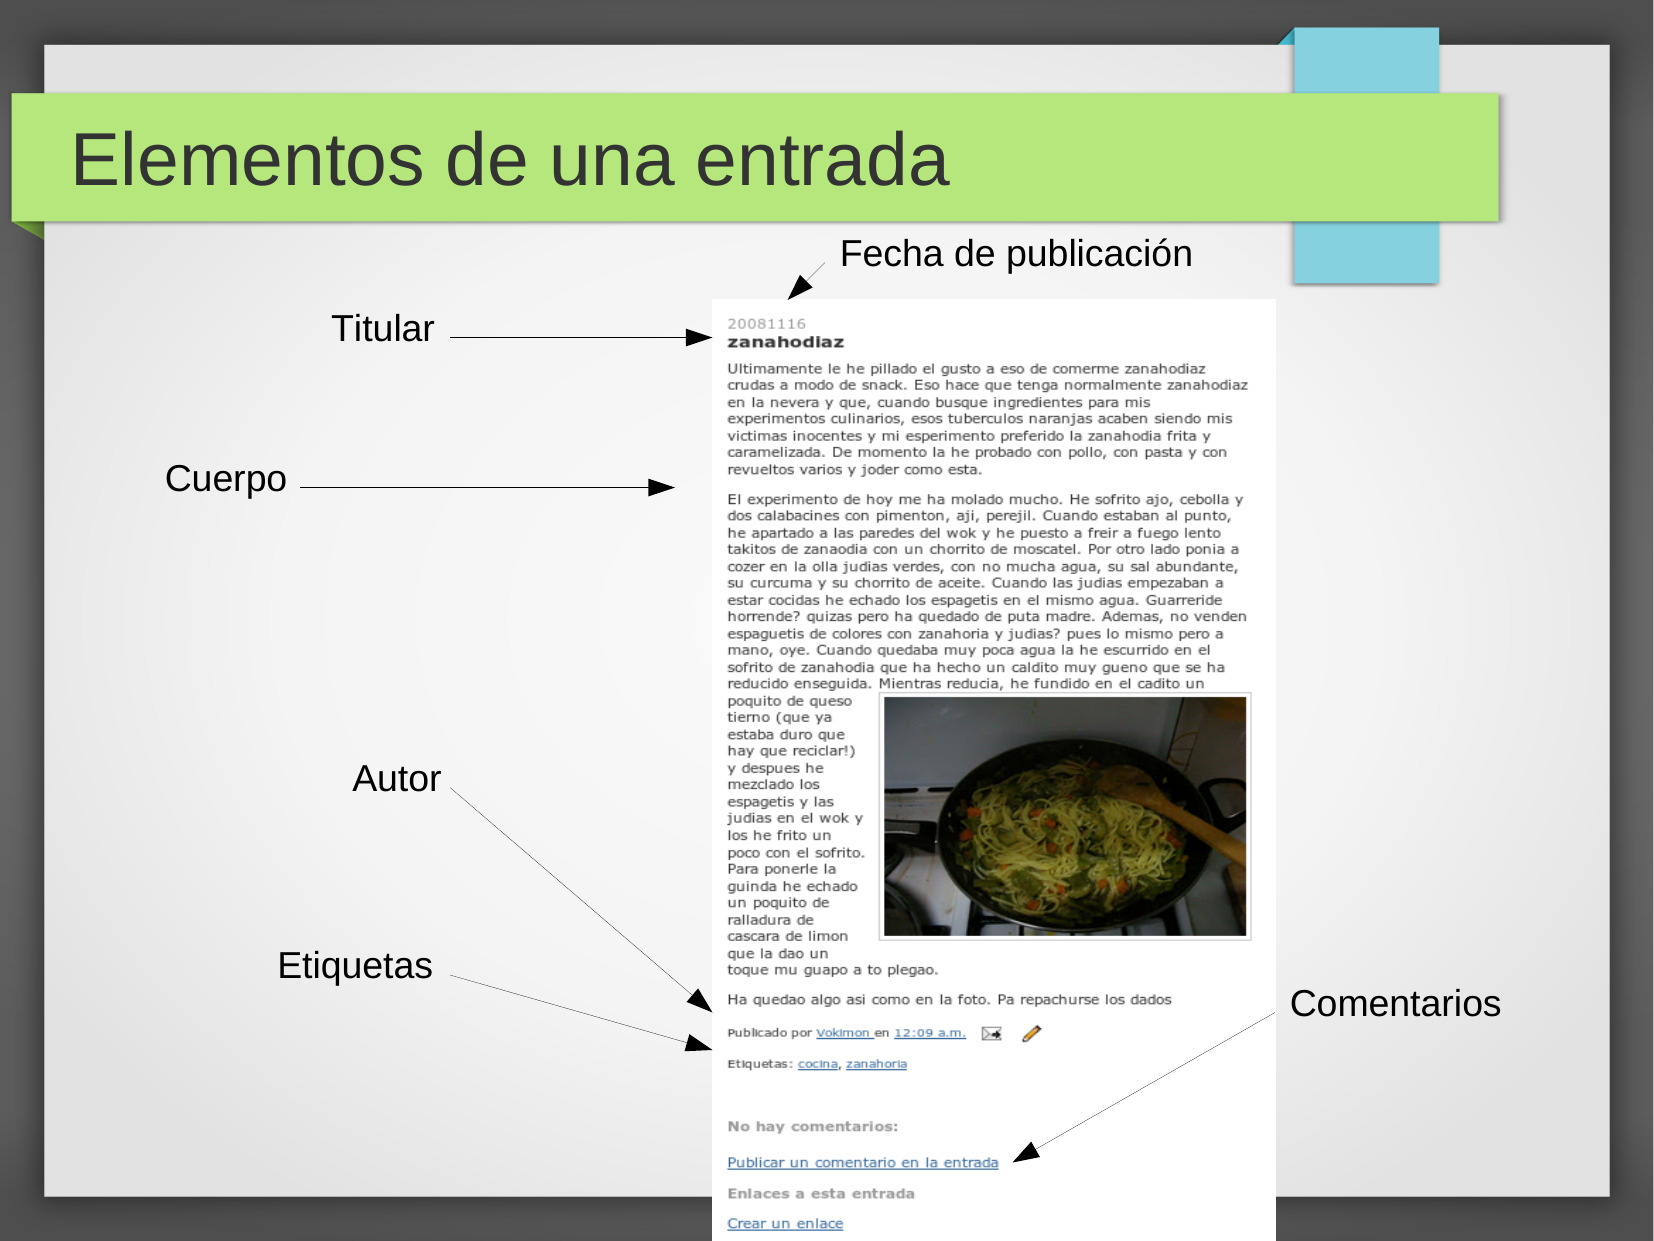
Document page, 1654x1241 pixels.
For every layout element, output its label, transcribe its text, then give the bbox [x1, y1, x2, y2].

text_box Etiquetas [262, 937, 449, 995]
text_box Autor [337, 750, 457, 807]
text_box Comentarios [1275, 975, 1517, 1032]
picture [0, 0, 1654, 1241]
text_box Fecha de publicación [825, 225, 1208, 282]
text_box Titular [316, 300, 451, 357]
text_box Cuerpo [150, 450, 303, 507]
title Elementos de una entrada [70, 106, 1229, 213]
